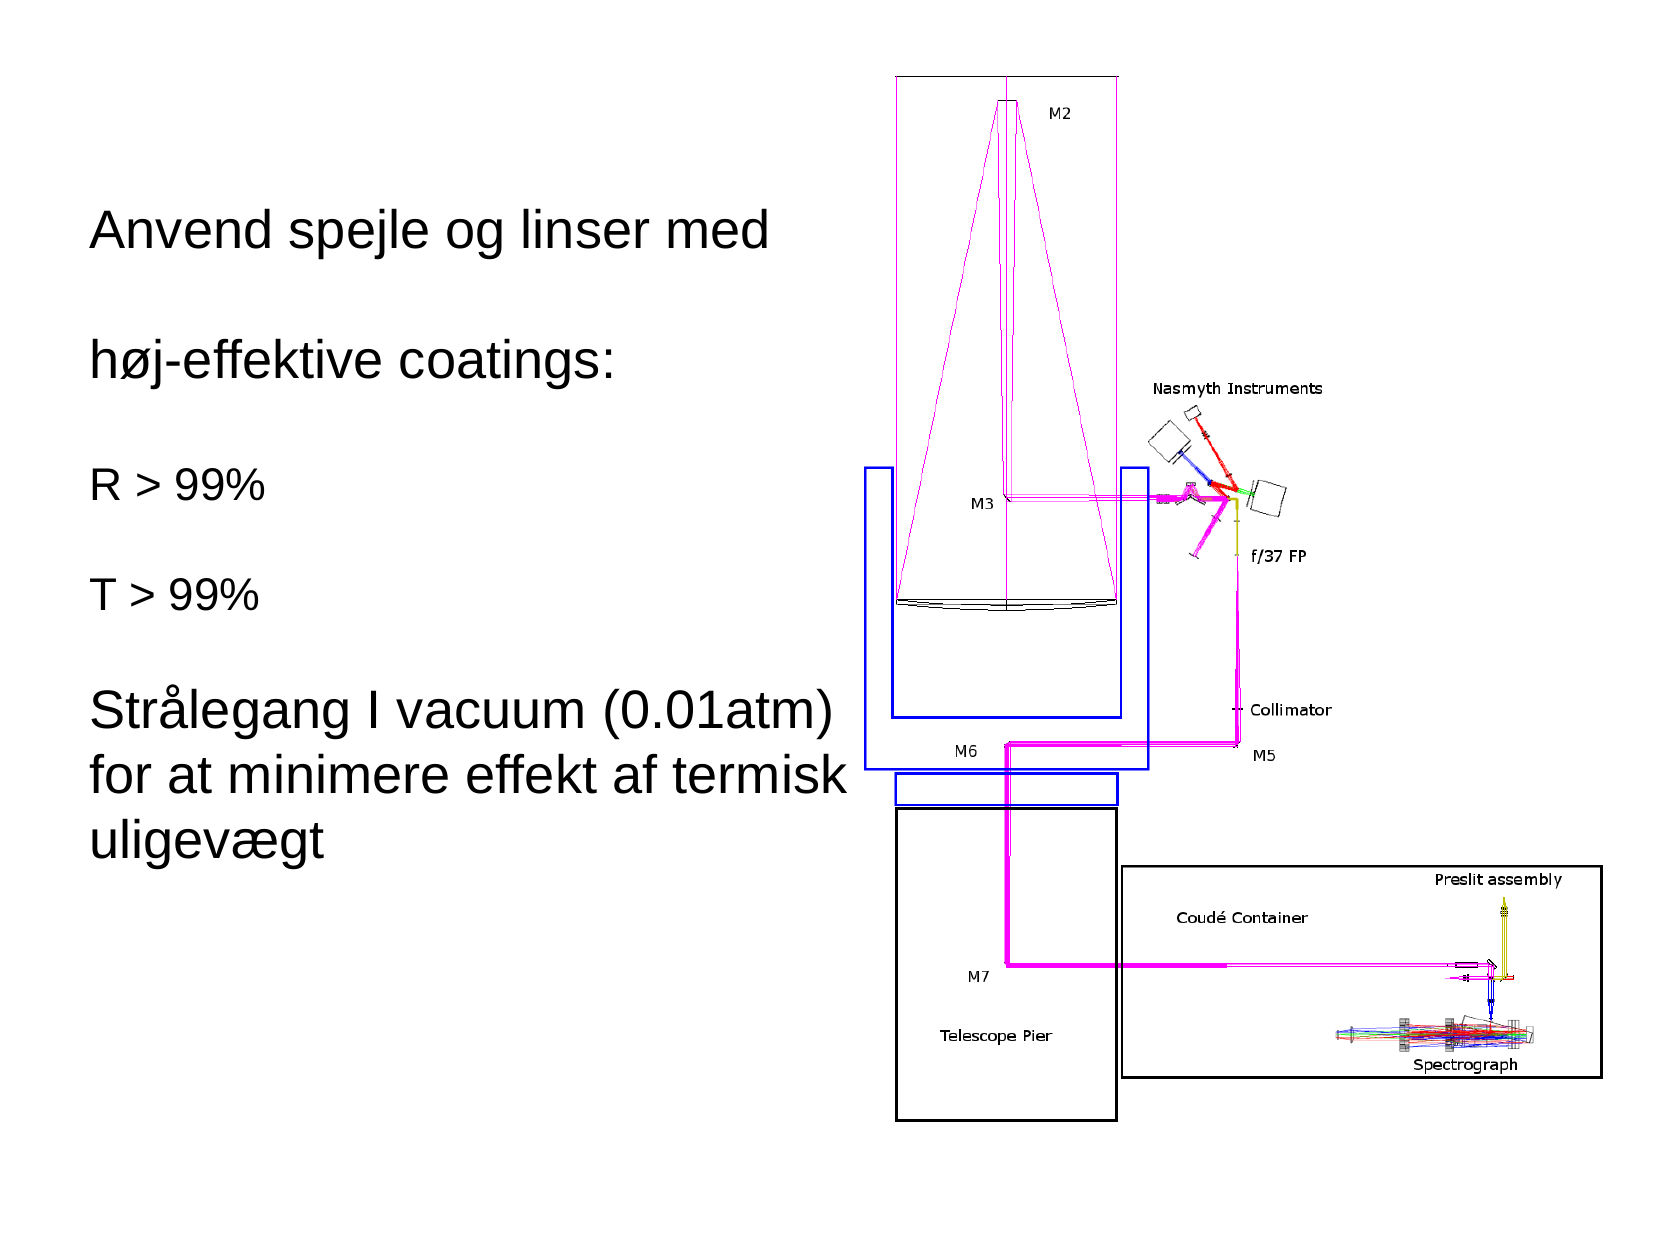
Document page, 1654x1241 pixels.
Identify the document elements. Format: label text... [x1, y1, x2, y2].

picture [846, 59, 1632, 1151]
text_box Anvend spejle og linser med høj-effektive coatings: R > 99% T > 99% Strålegang I vacuum (0.01atm) for at minimere effekt af termisk uligevægt [74, 187, 864, 831]
